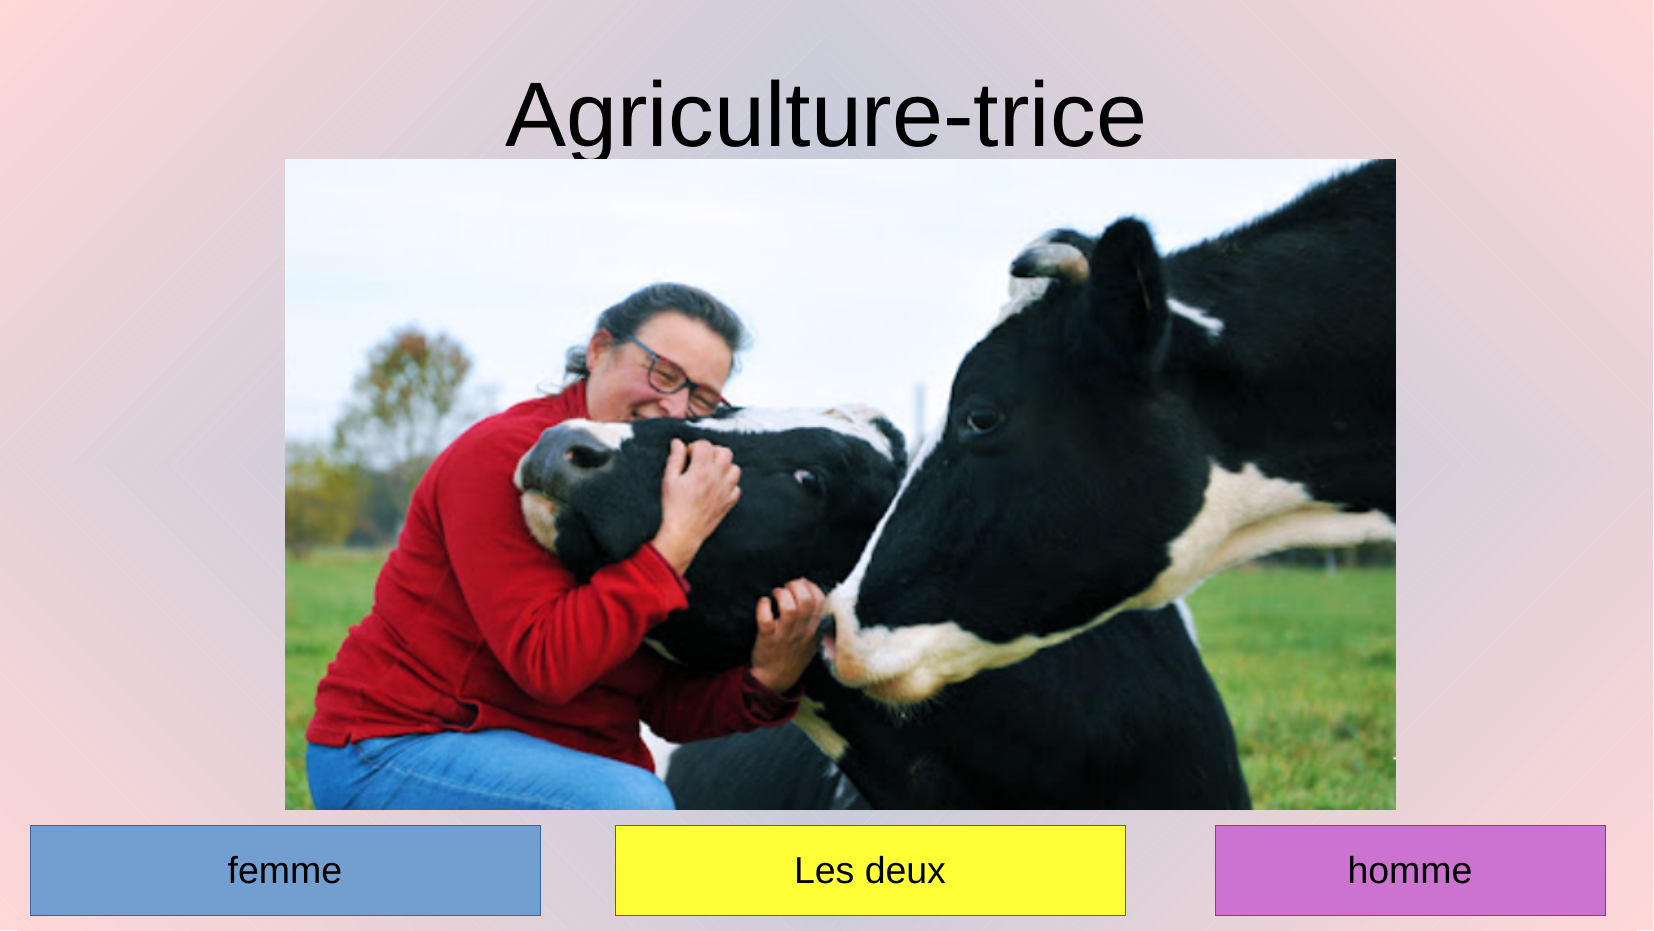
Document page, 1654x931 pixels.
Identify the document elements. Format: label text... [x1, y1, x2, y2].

text_box homme [1215, 825, 1606, 916]
picture [285, 159, 1396, 811]
text_box Les deux [615, 825, 1126, 916]
text_box femme [30, 825, 541, 916]
title Agriculture-trice [82, 37, 1571, 193]
